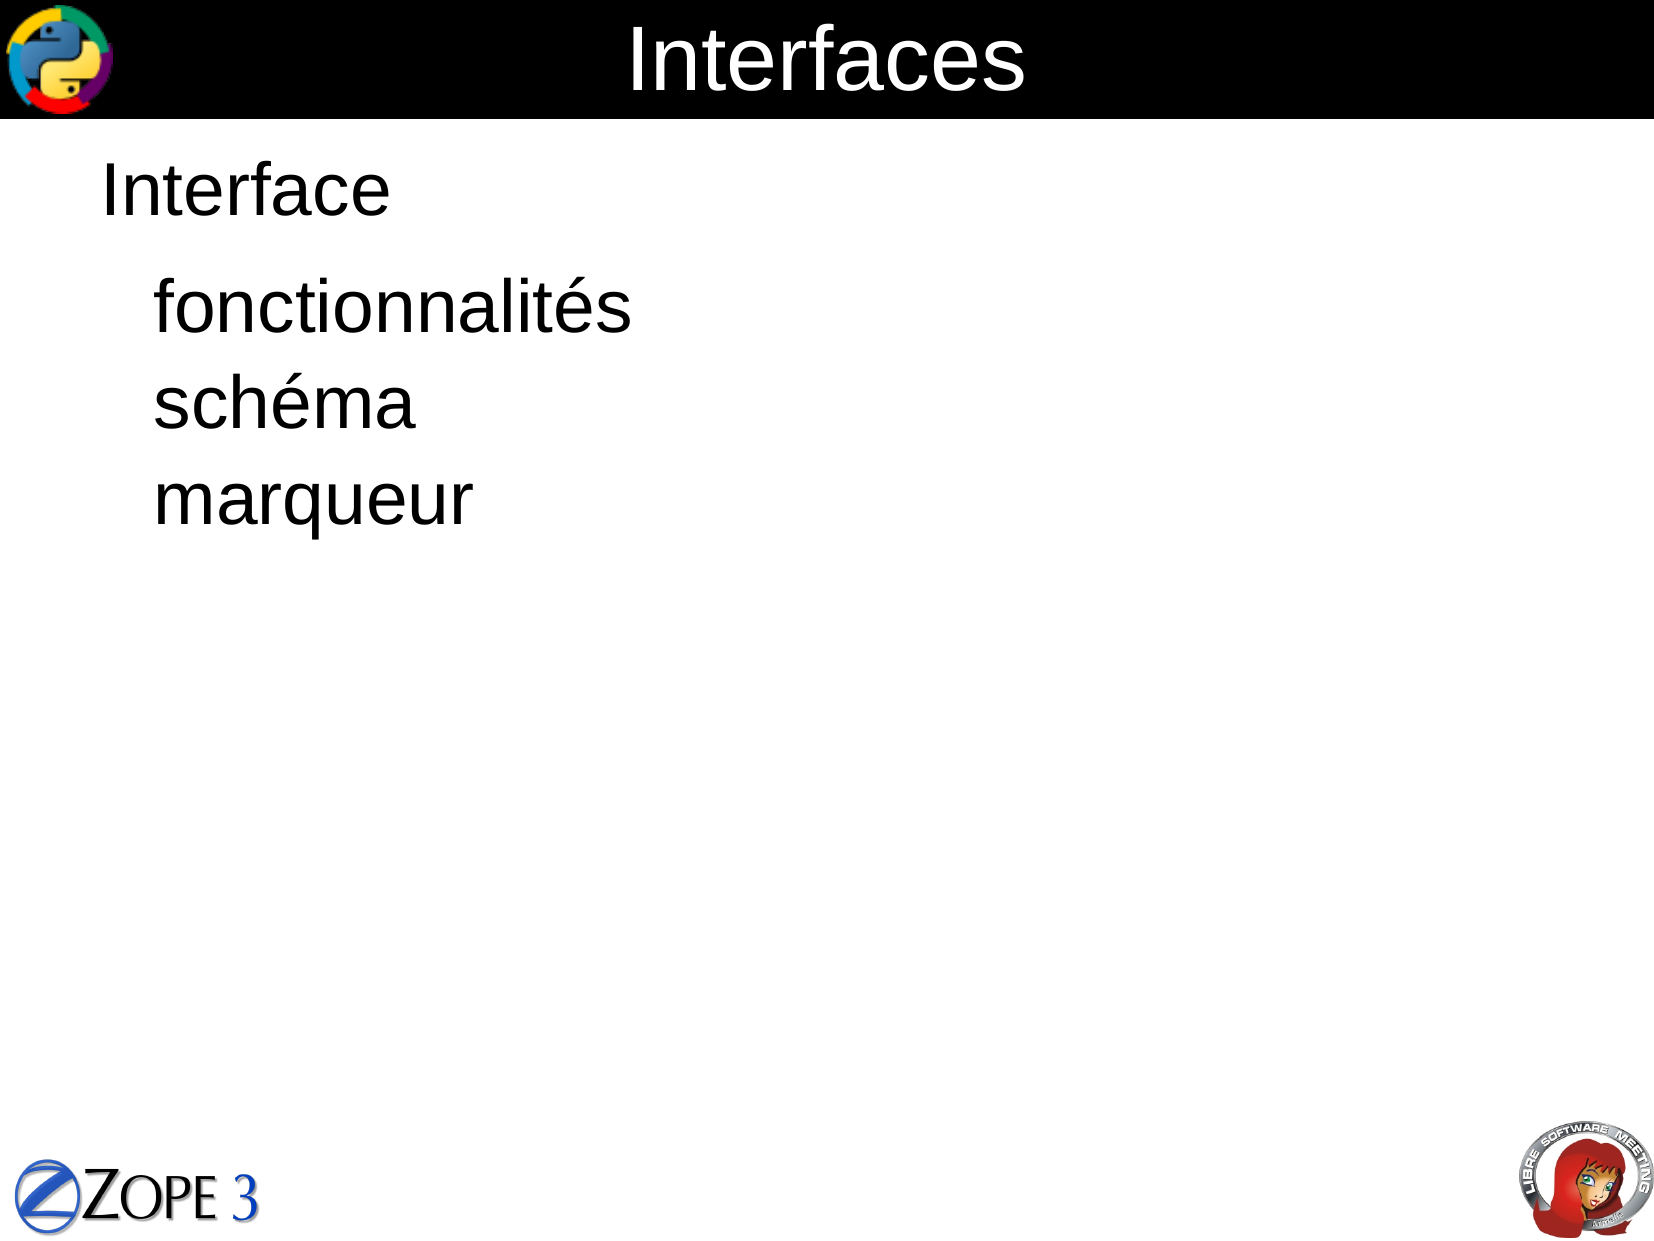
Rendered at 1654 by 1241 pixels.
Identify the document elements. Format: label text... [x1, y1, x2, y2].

list Interface fonctionnalités schéma marqueur [82, 147, 1571, 1094]
picture [1519, 1121, 1654, 1238]
picture [0, 1144, 266, 1241]
title Interfaces [0, 7, 1654, 111]
